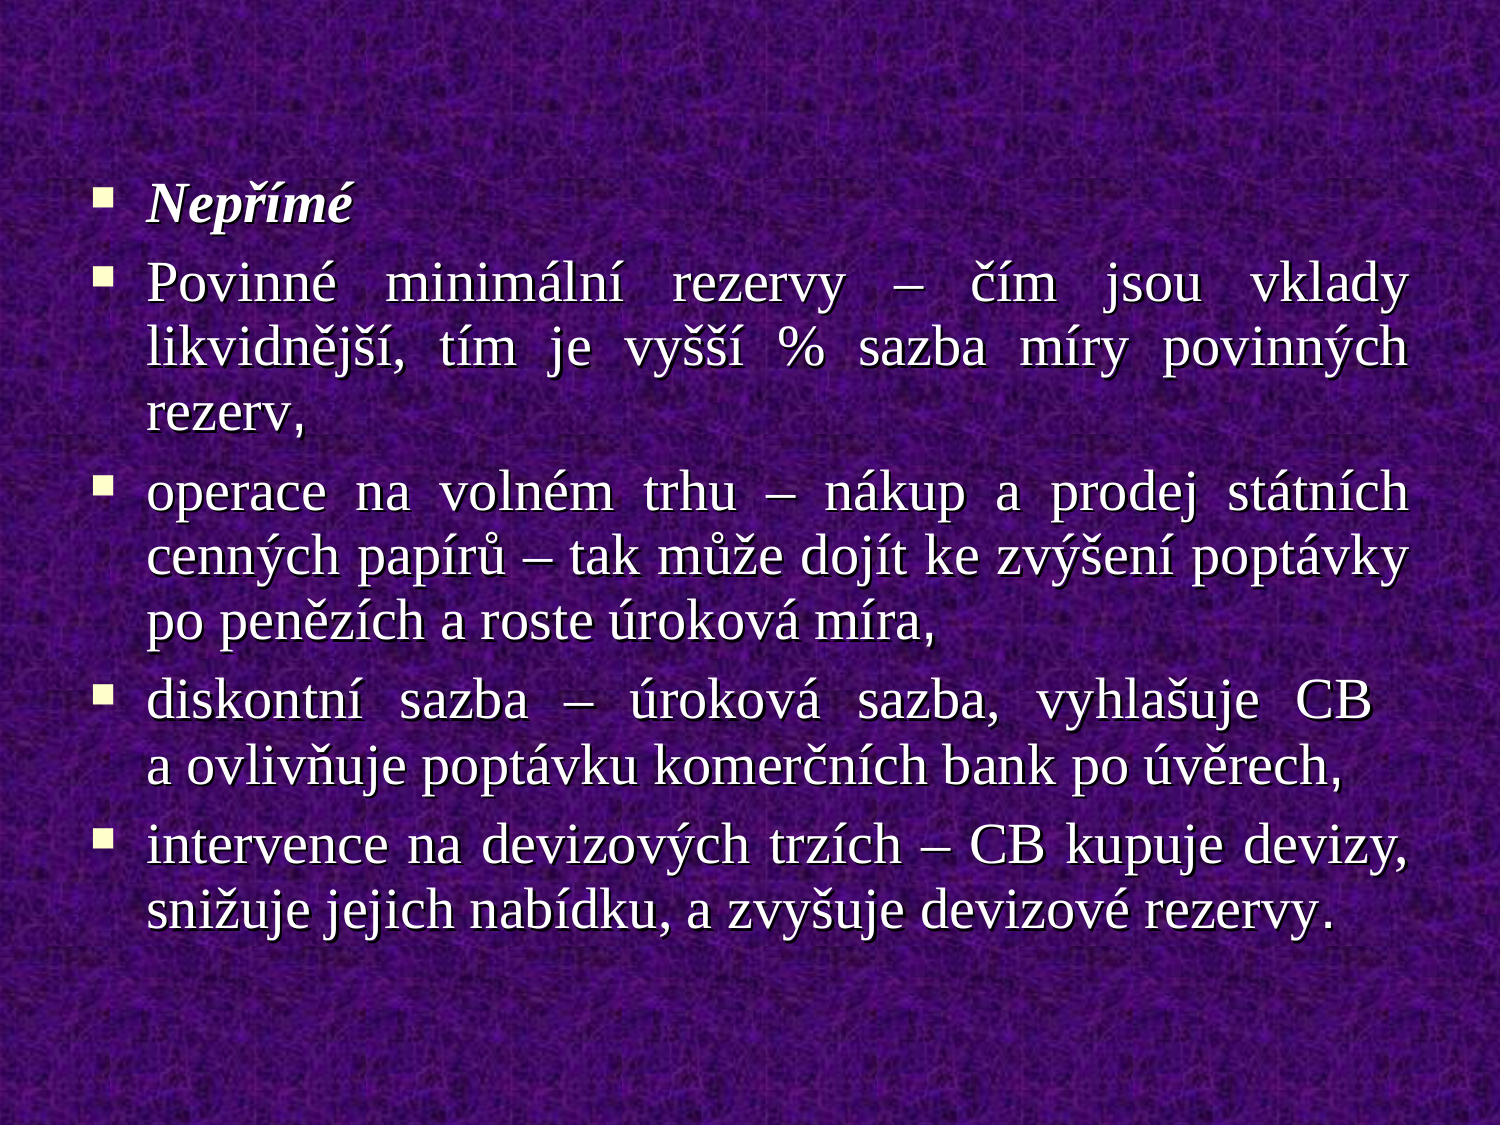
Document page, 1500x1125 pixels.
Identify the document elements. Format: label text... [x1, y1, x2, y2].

list Nepřímé Povinné minimální rezervy – čím jsou vklady likvidnější, tím je vyšší % sazba míry povinných rezerv, operace na volném trhu – nákup a prodej státních cenných papírů – tak může dojít ke zvýšení poptávky po penězích a roste úroková míra, diskontní sazba – úroková sazba, vyhlašuje CB a ovlivňuje poptávku komerčních bank po úvěrech, intervence na devizových trzích – CB kupuje devizy, snižuje jejich nabídku, a zvyšuje devizové rezervy. [75, 101, 1426, 1094]
picture [0, 0, 1500, 1125]
